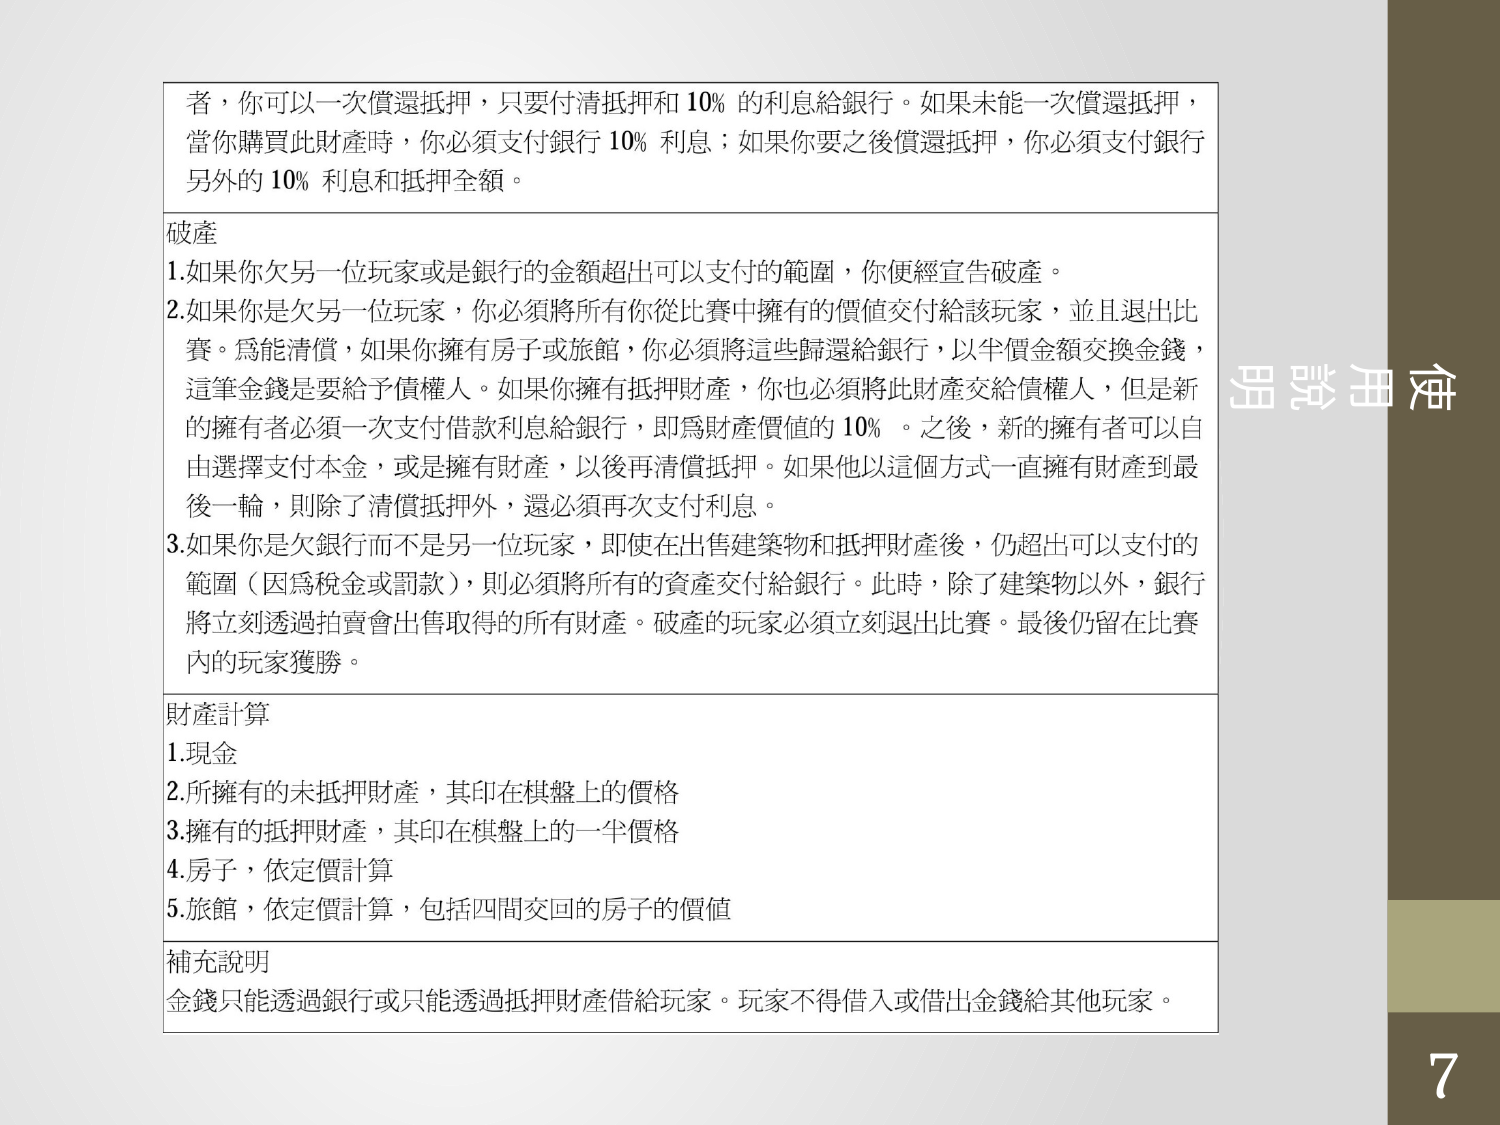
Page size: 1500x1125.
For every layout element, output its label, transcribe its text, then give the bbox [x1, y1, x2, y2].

picture [163, 81, 1219, 1035]
text_box 7 [1387, 1023, 1500, 1119]
text_box 地產大亨 使用說明 [1392, 0, 1484, 787]
